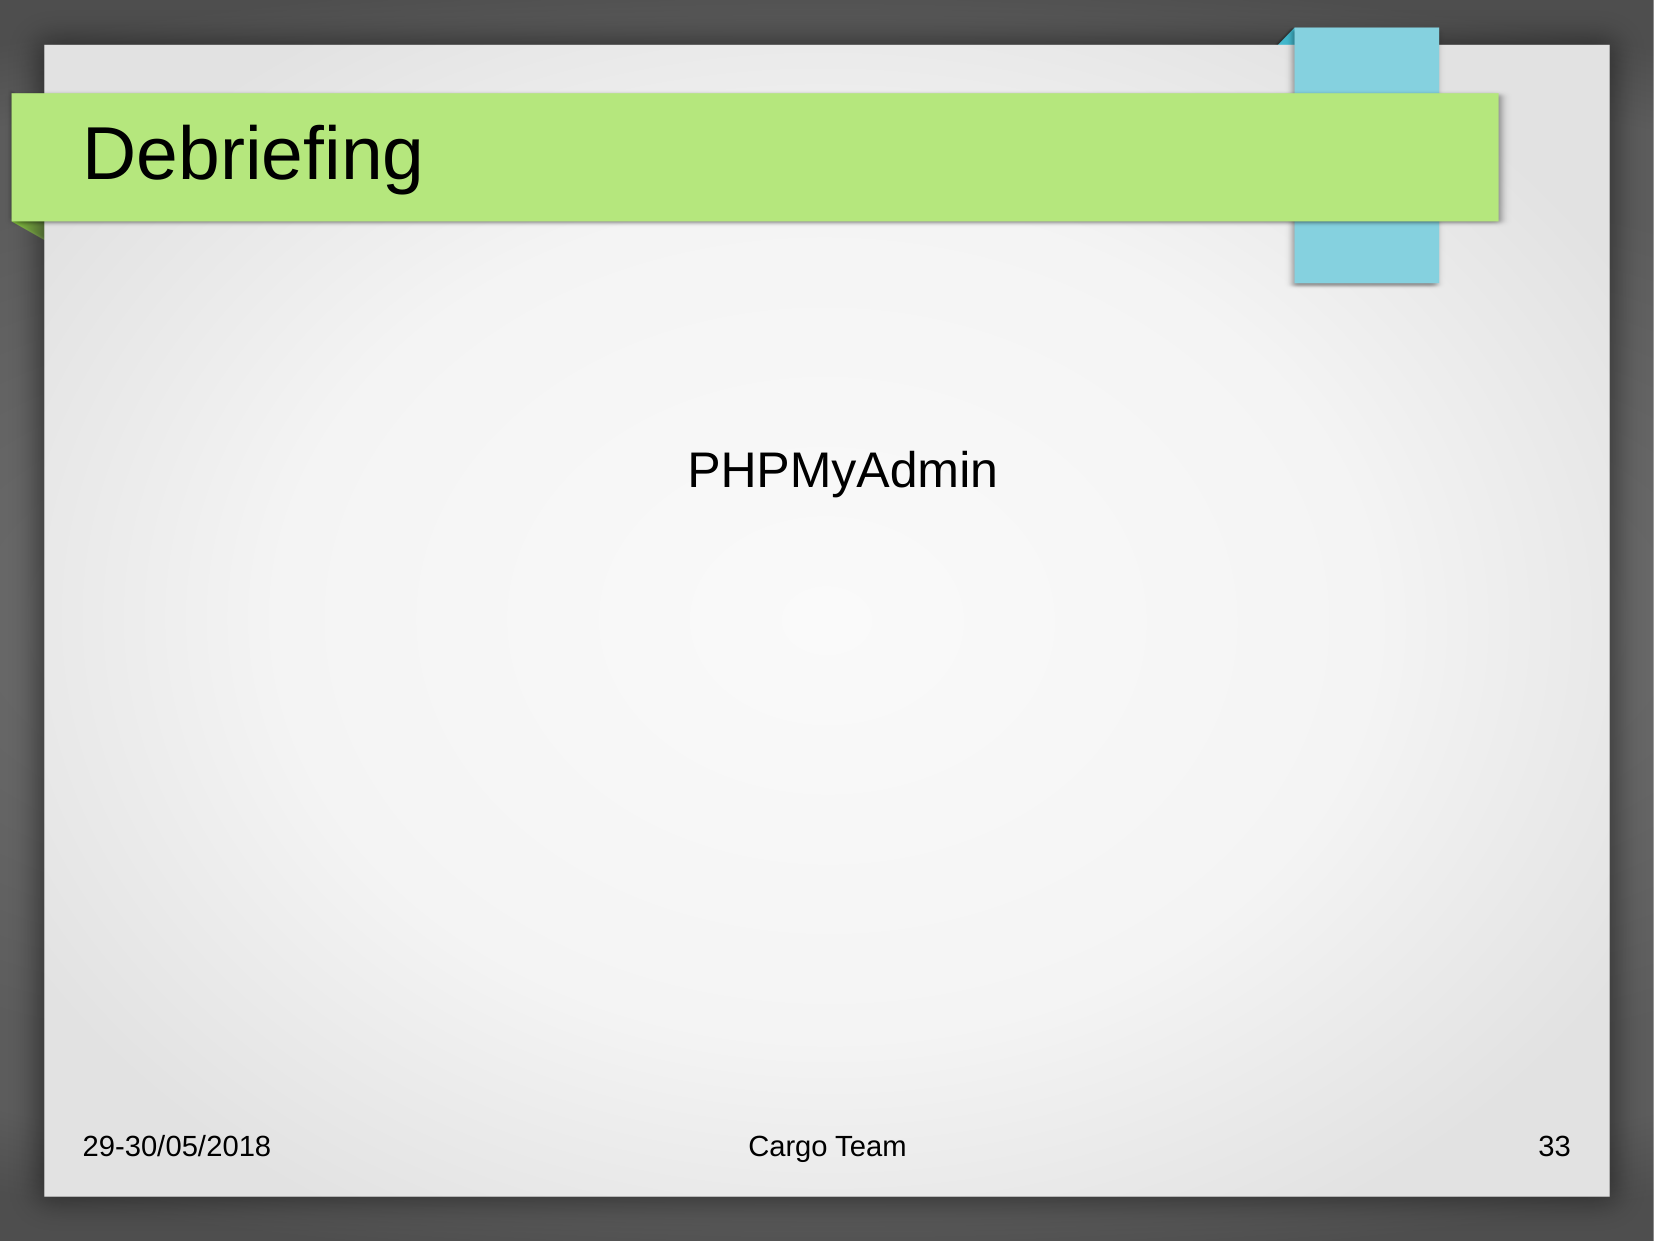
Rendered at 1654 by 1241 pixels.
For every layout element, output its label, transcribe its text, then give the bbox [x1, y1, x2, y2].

picture [0, 0, 1654, 1241]
text_box PHPMyAdmin [120, 435, 1531, 533]
title Debriefing [82, 94, 1264, 213]
